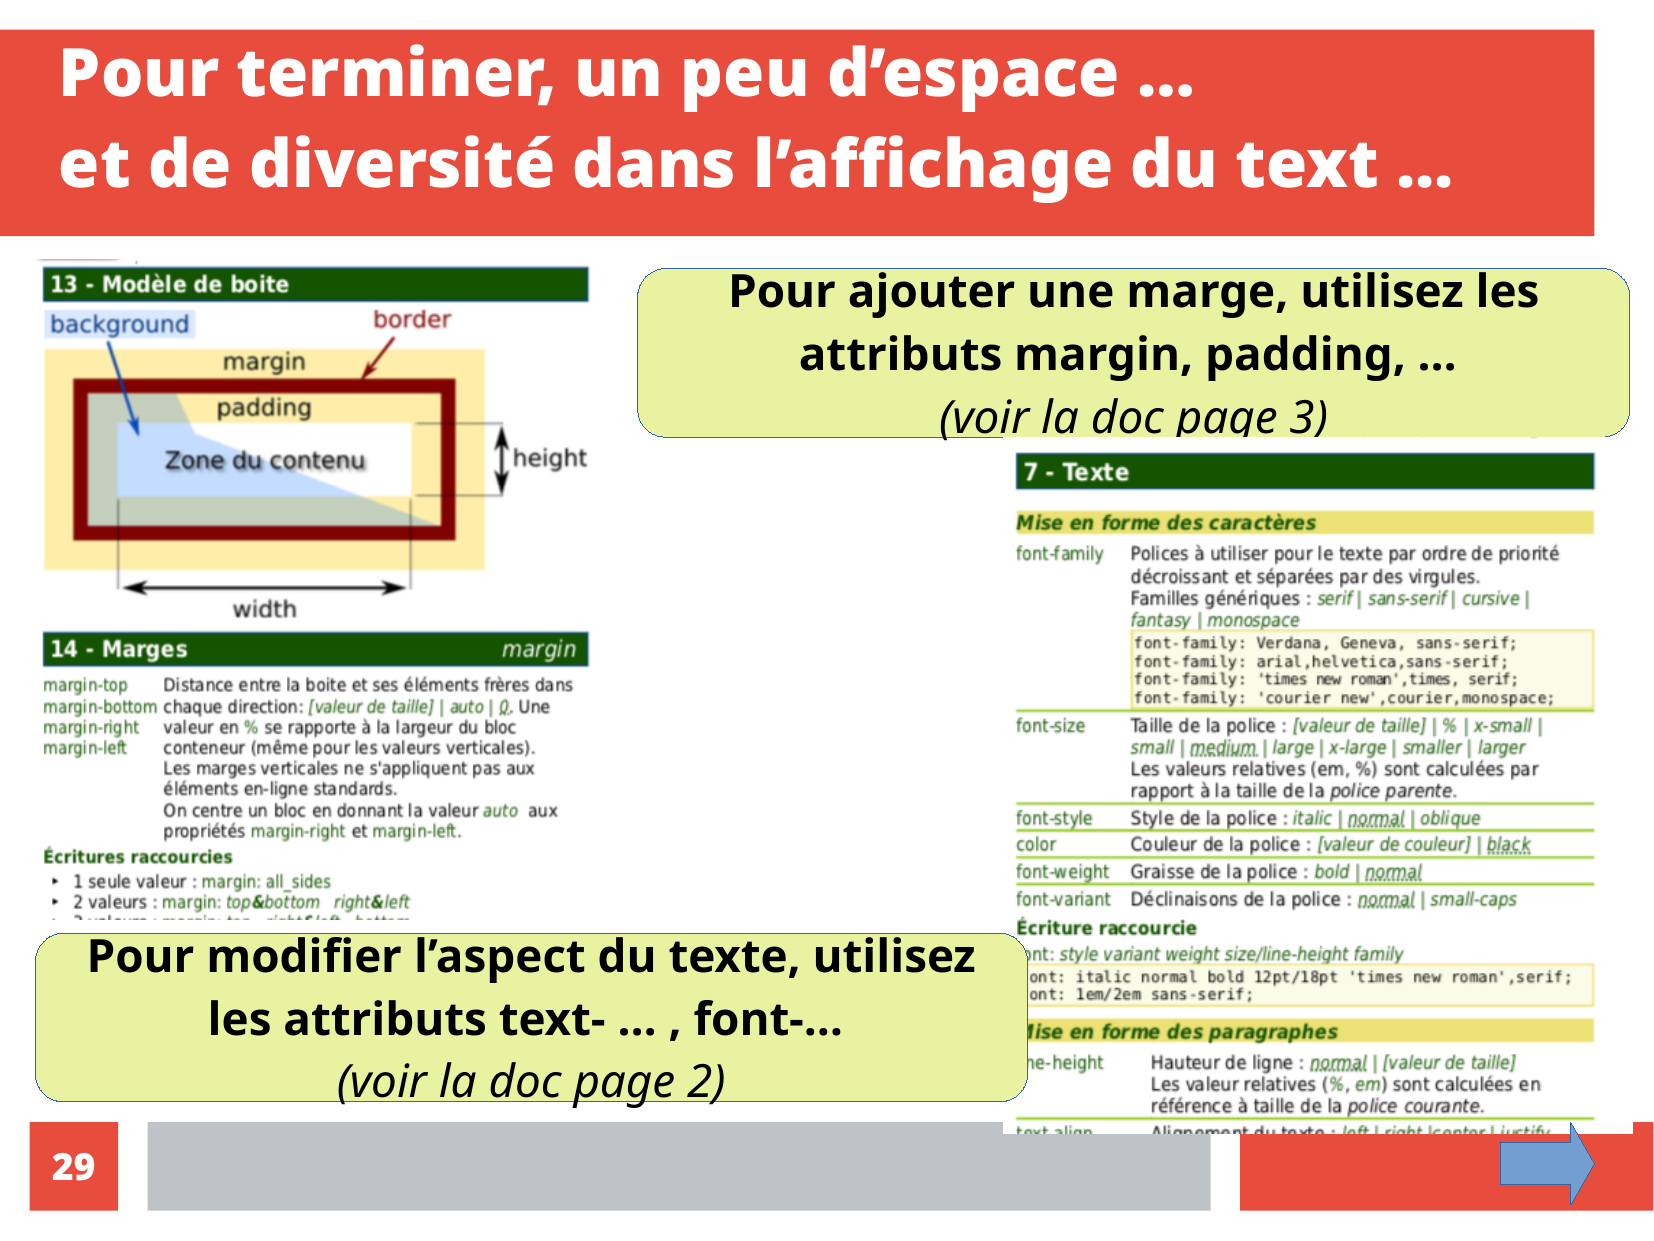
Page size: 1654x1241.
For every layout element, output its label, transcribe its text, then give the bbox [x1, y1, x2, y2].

text_box Pour ajouter une marge, utilisez les attributs margin, padding, … (voir la doc page 3) [637, 268, 1630, 438]
text_box Pour modifier l’aspect du texte, utilisez les attributs text- … , font-… (voir la doc page 2) [35, 933, 1028, 1102]
picture [32, 259, 603, 920]
picture [1003, 437, 1633, 1134]
title Pour terminer, un peu d’espace … et de diversité dans l’affichage du text ... [59, 59, 1595, 207]
text_box [1500, 1122, 1595, 1205]
